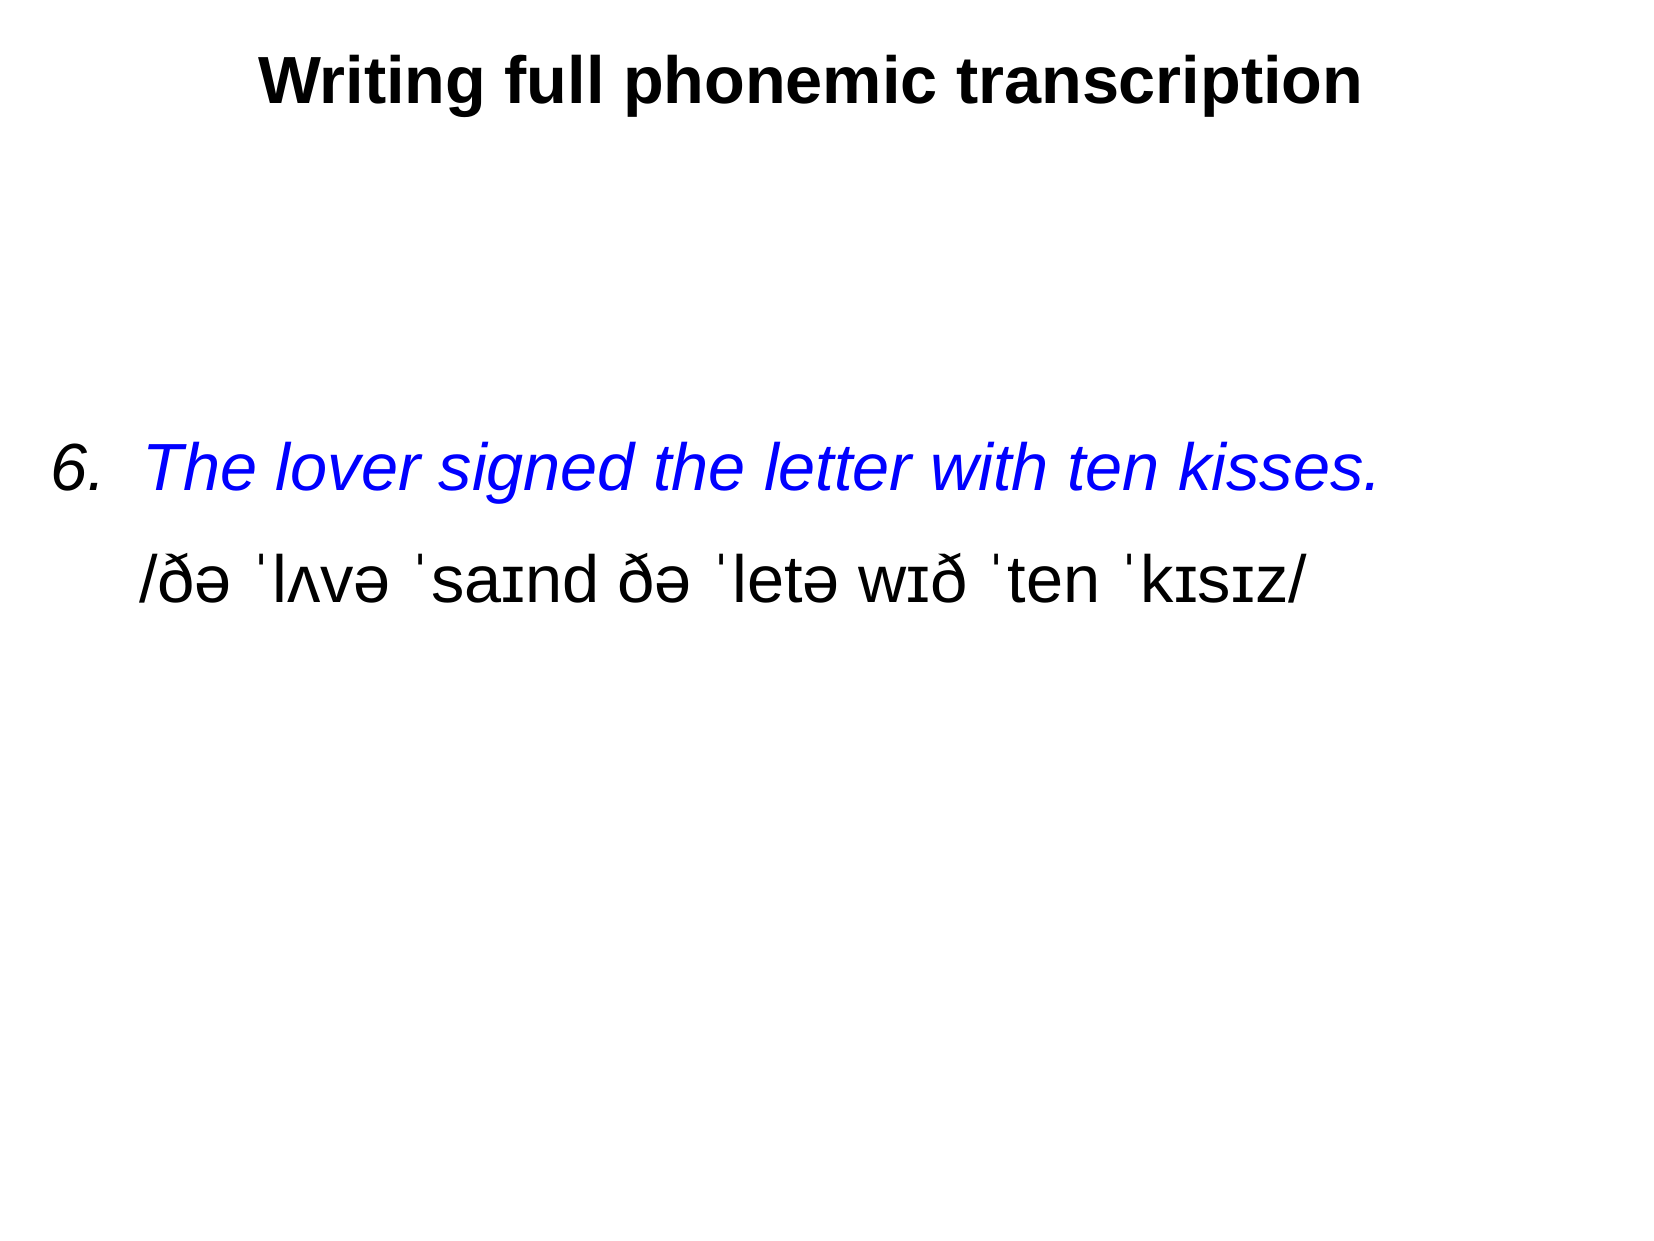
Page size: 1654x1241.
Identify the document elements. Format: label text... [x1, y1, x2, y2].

subtitle 6. The lover signed the letter with ten kisses. /ðə ˈlʌvə ˈsaɪnd ðə ˈletə wɪð ˈten ˈkɪsɪz/ [46, 100, 1535, 1172]
title Writing full phonemic transcription [67, 24, 1556, 211]
